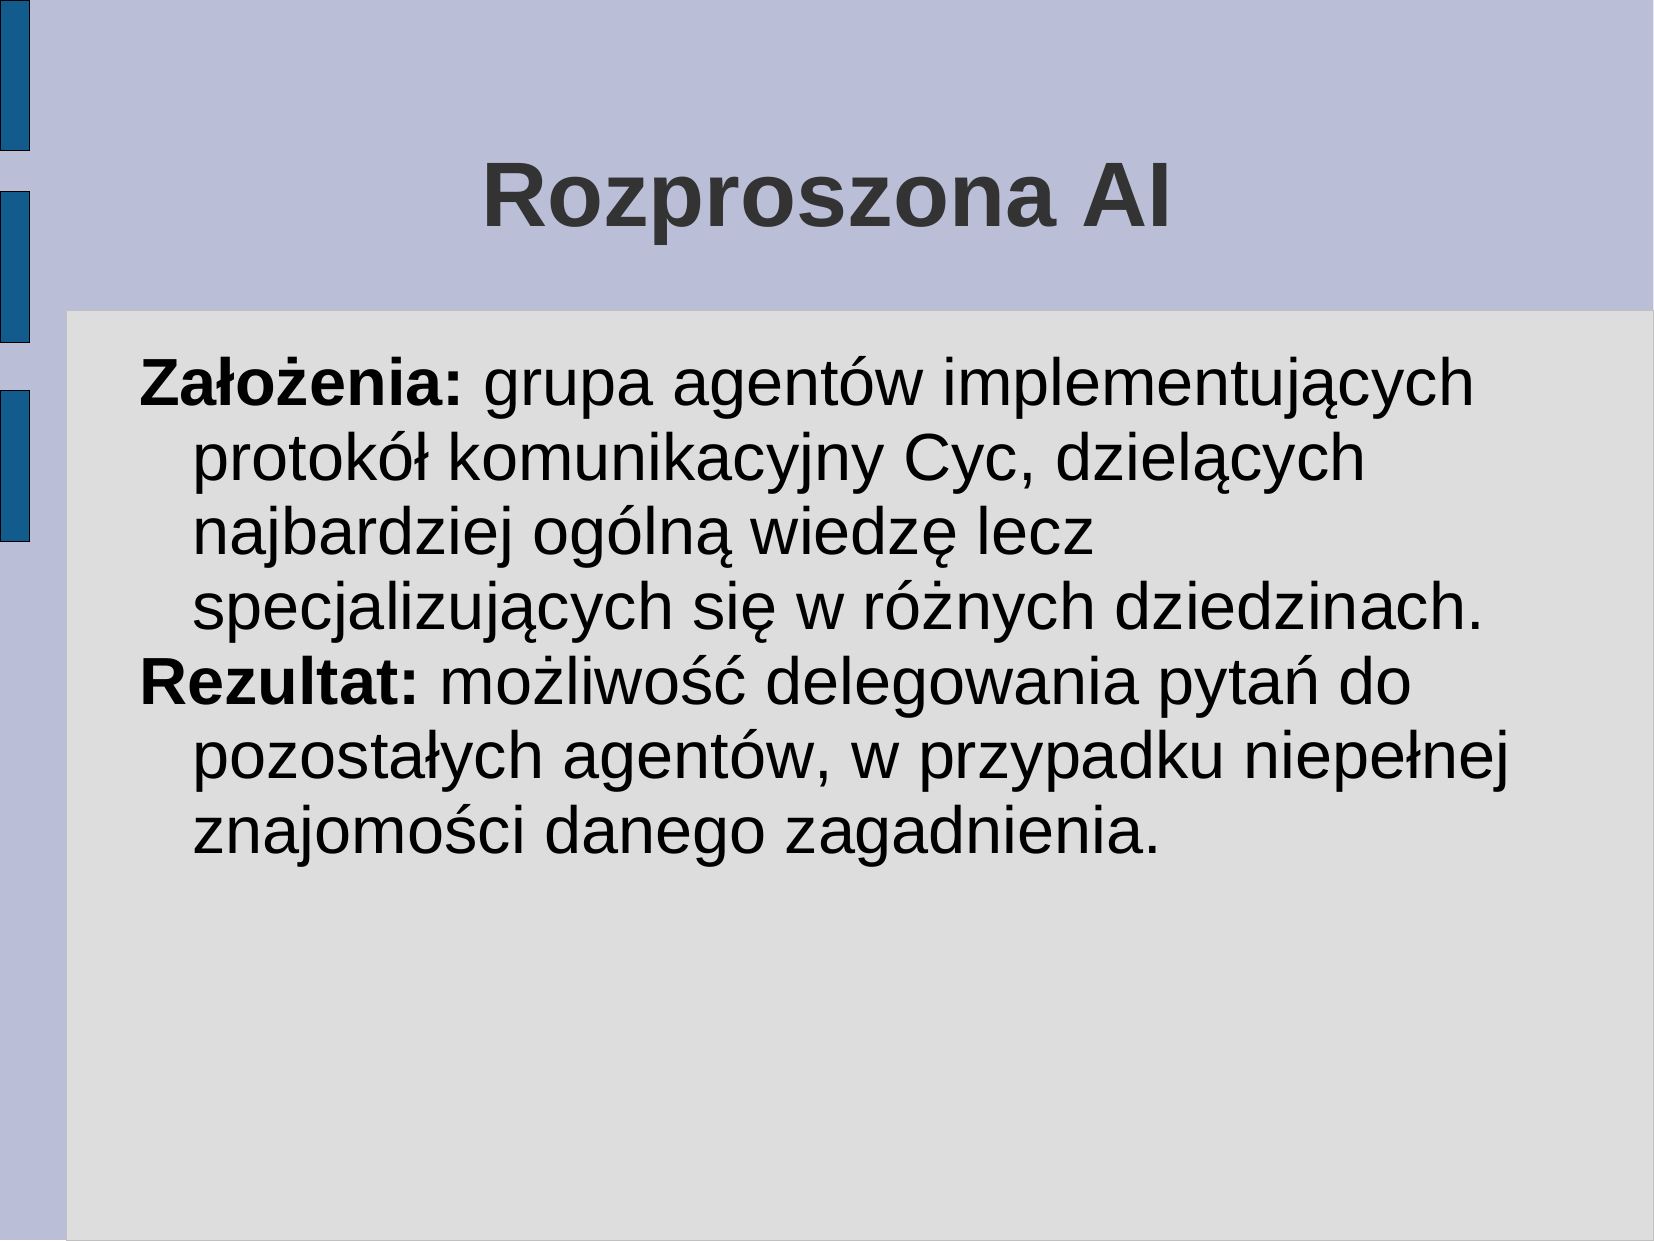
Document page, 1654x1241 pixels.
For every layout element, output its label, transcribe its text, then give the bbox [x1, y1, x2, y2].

title Rozproszona AI [121, 91, 1534, 299]
list Założenia: grupa agentów implementujących protokół komunikacyjny Cyc, dzielących najbardziej ogólną wiedzę lecz specjalizujących się w różnych dziedzinach. Rezultat: możliwość delegowania pytań do pozostałych agentów, w przypadku niepełnej znajomości danego zagadnienia. [121, 344, 1534, 1127]
